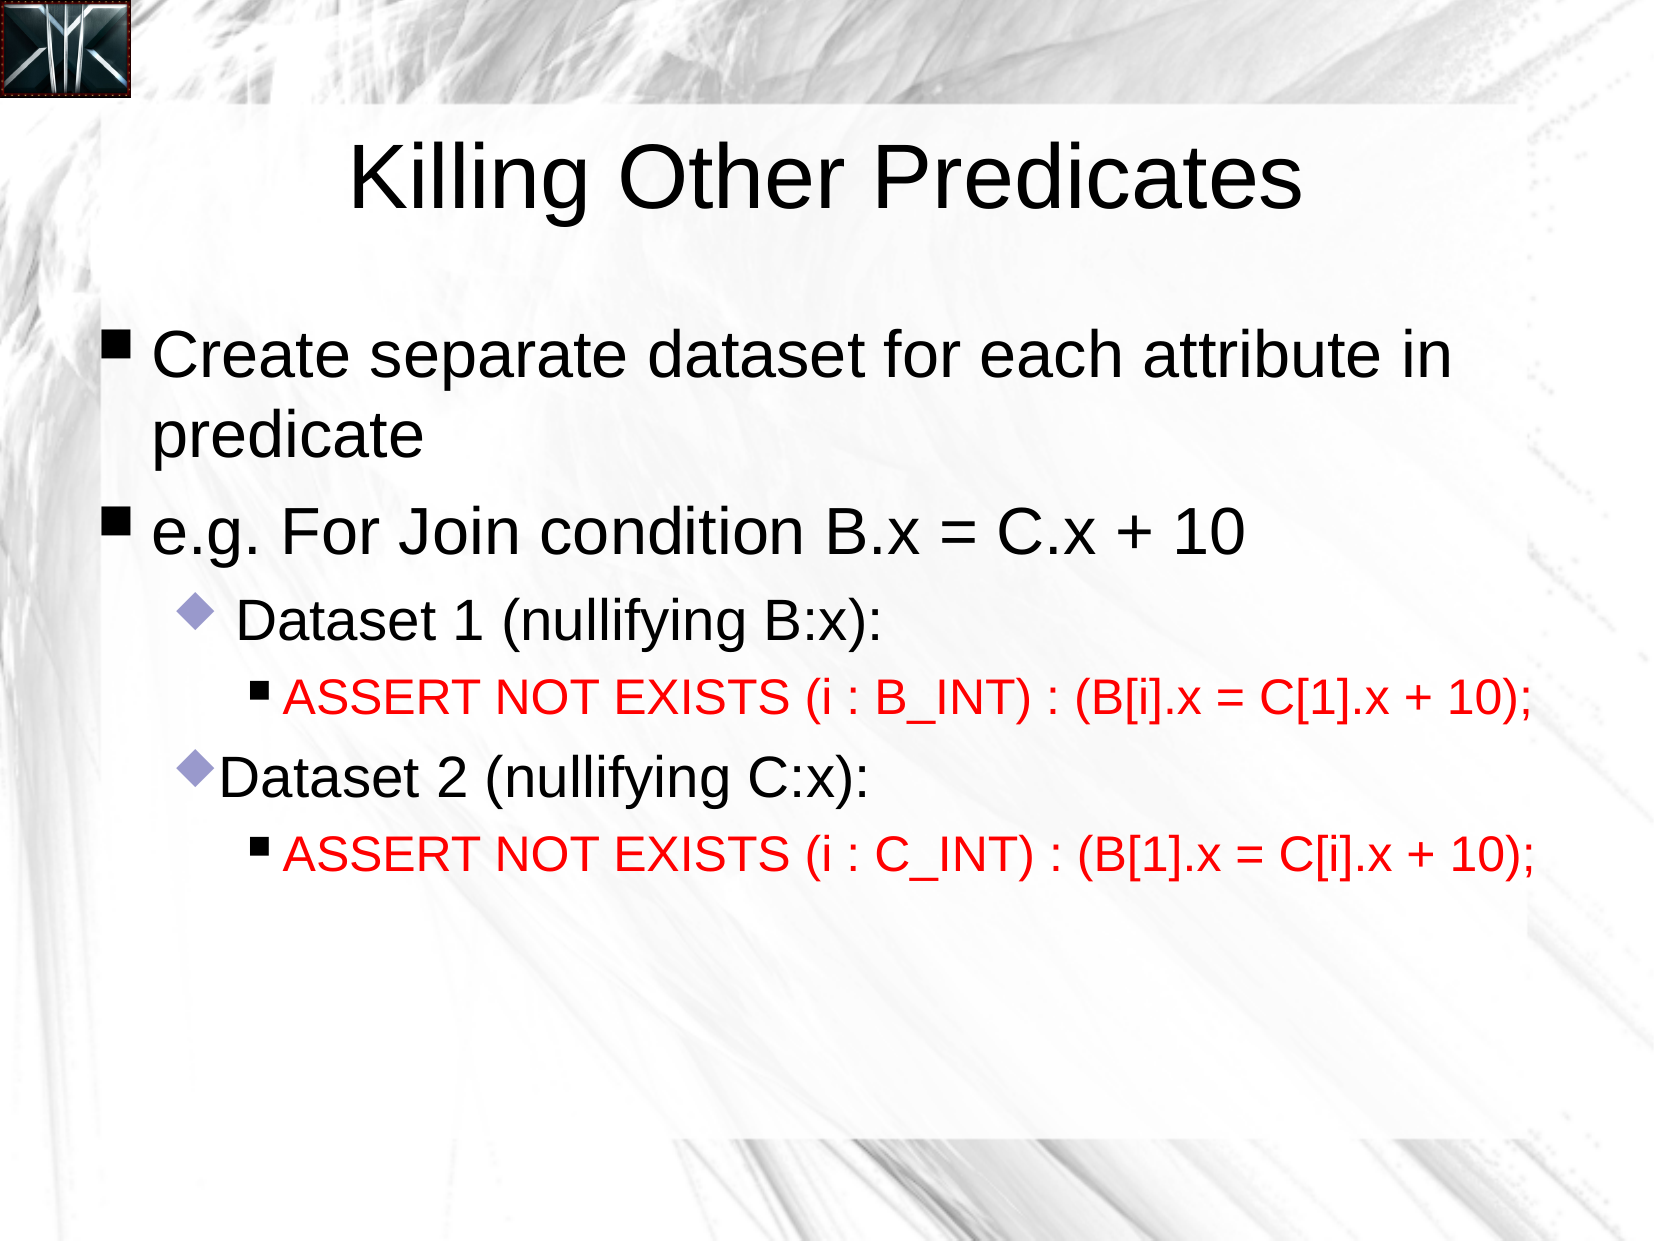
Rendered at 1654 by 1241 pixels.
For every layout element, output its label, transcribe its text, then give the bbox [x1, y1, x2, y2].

title Killing Other Predicates [82, 82, 1571, 262]
list Create separate dataset for each attribute in predicate e.g. For Join condition B.x = C.x + 10 Dataset 1 (nullifying B:x): ASSERT NOT EXISTS (i : B_INT) : (B[i].x = C[1].x + 10); Dataset 2 (nullifying C:x): ASSERT NOT EXISTS (i : C_INT) : (B[1].x = C[i].x + 10); [82, 303, 1571, 1130]
picture [0, 0, 1654, 1241]
